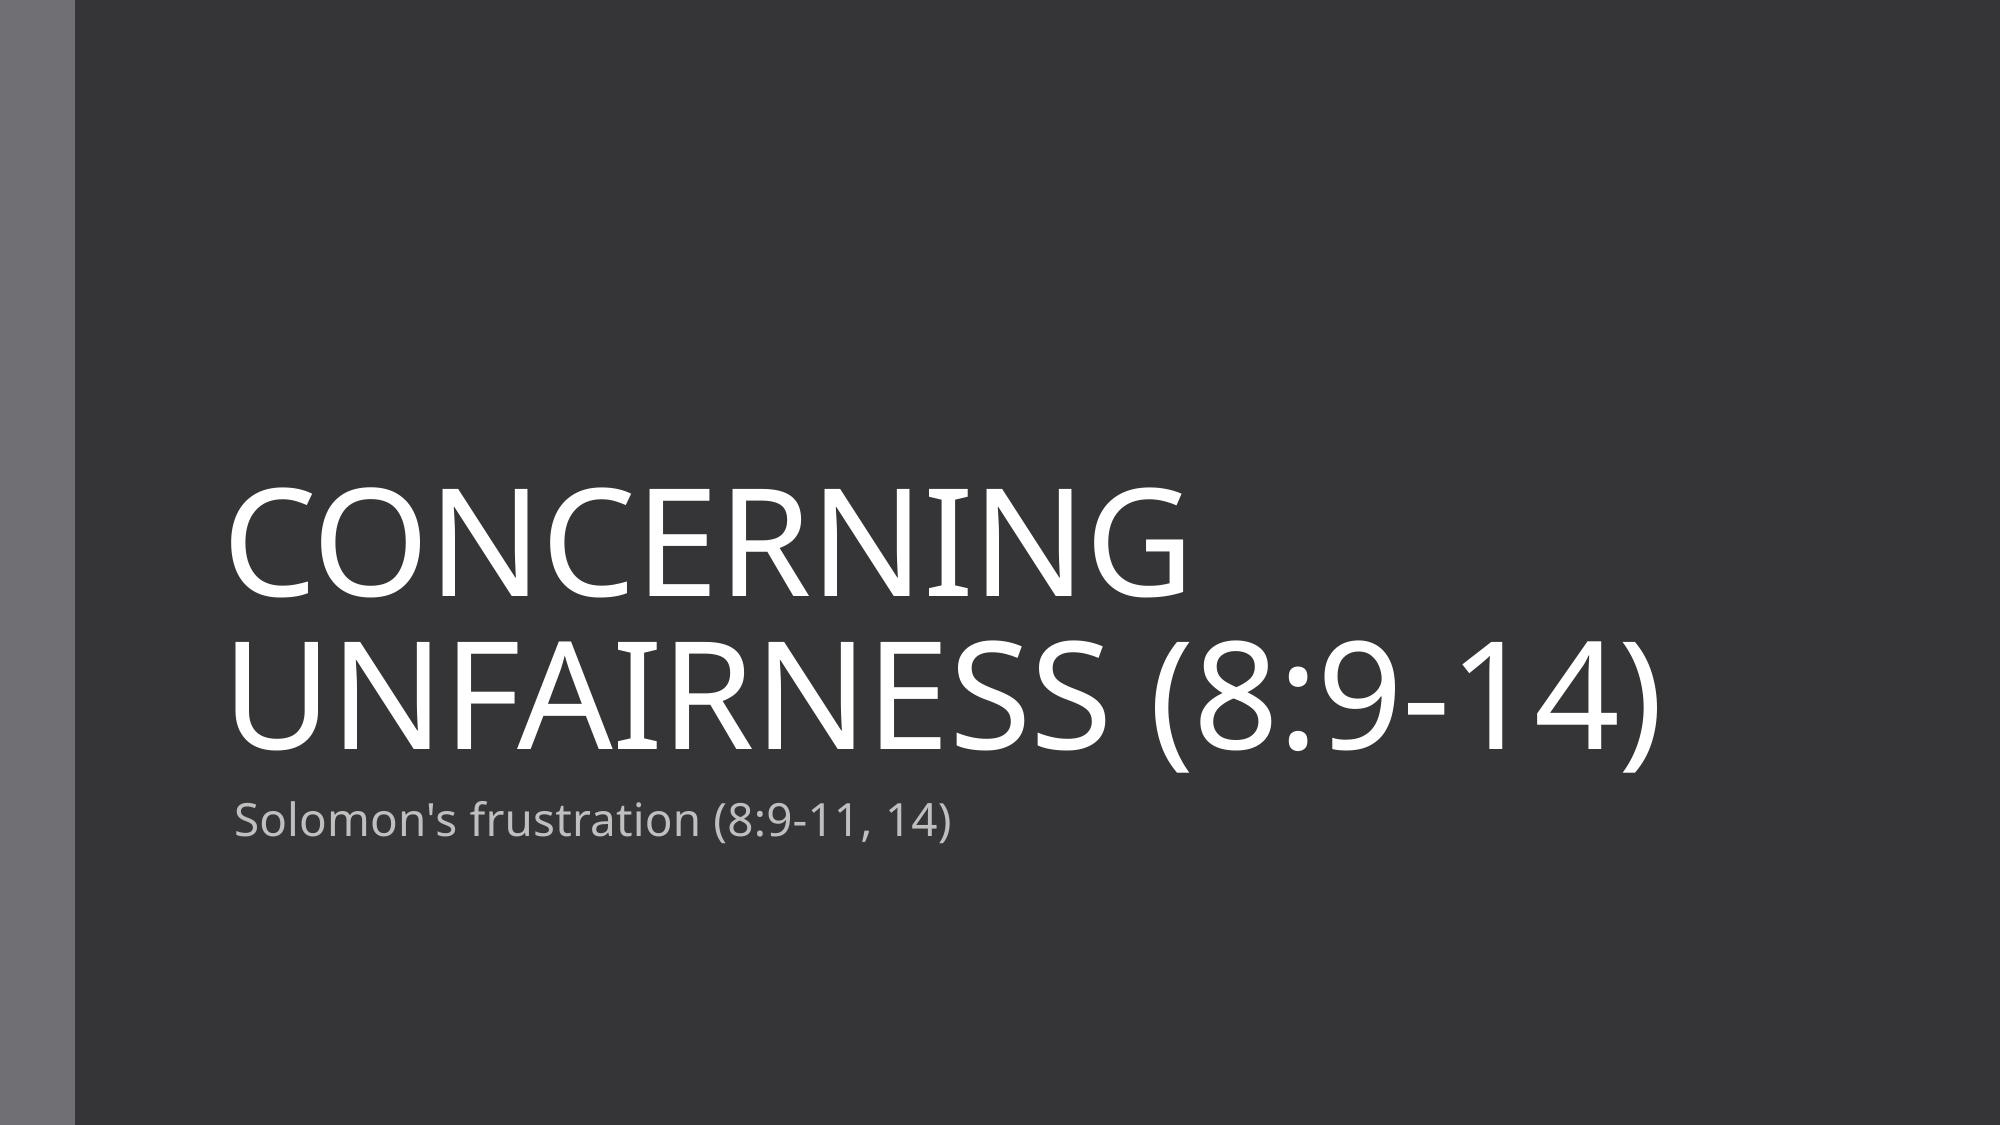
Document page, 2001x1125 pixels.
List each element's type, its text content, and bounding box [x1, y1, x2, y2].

title CONCERNING UNFAIRNESS (8:9-14) [206, 124, 1752, 787]
subtitle Solomon's frustration (8:9-11, 14) [206, 787, 1752, 1066]
